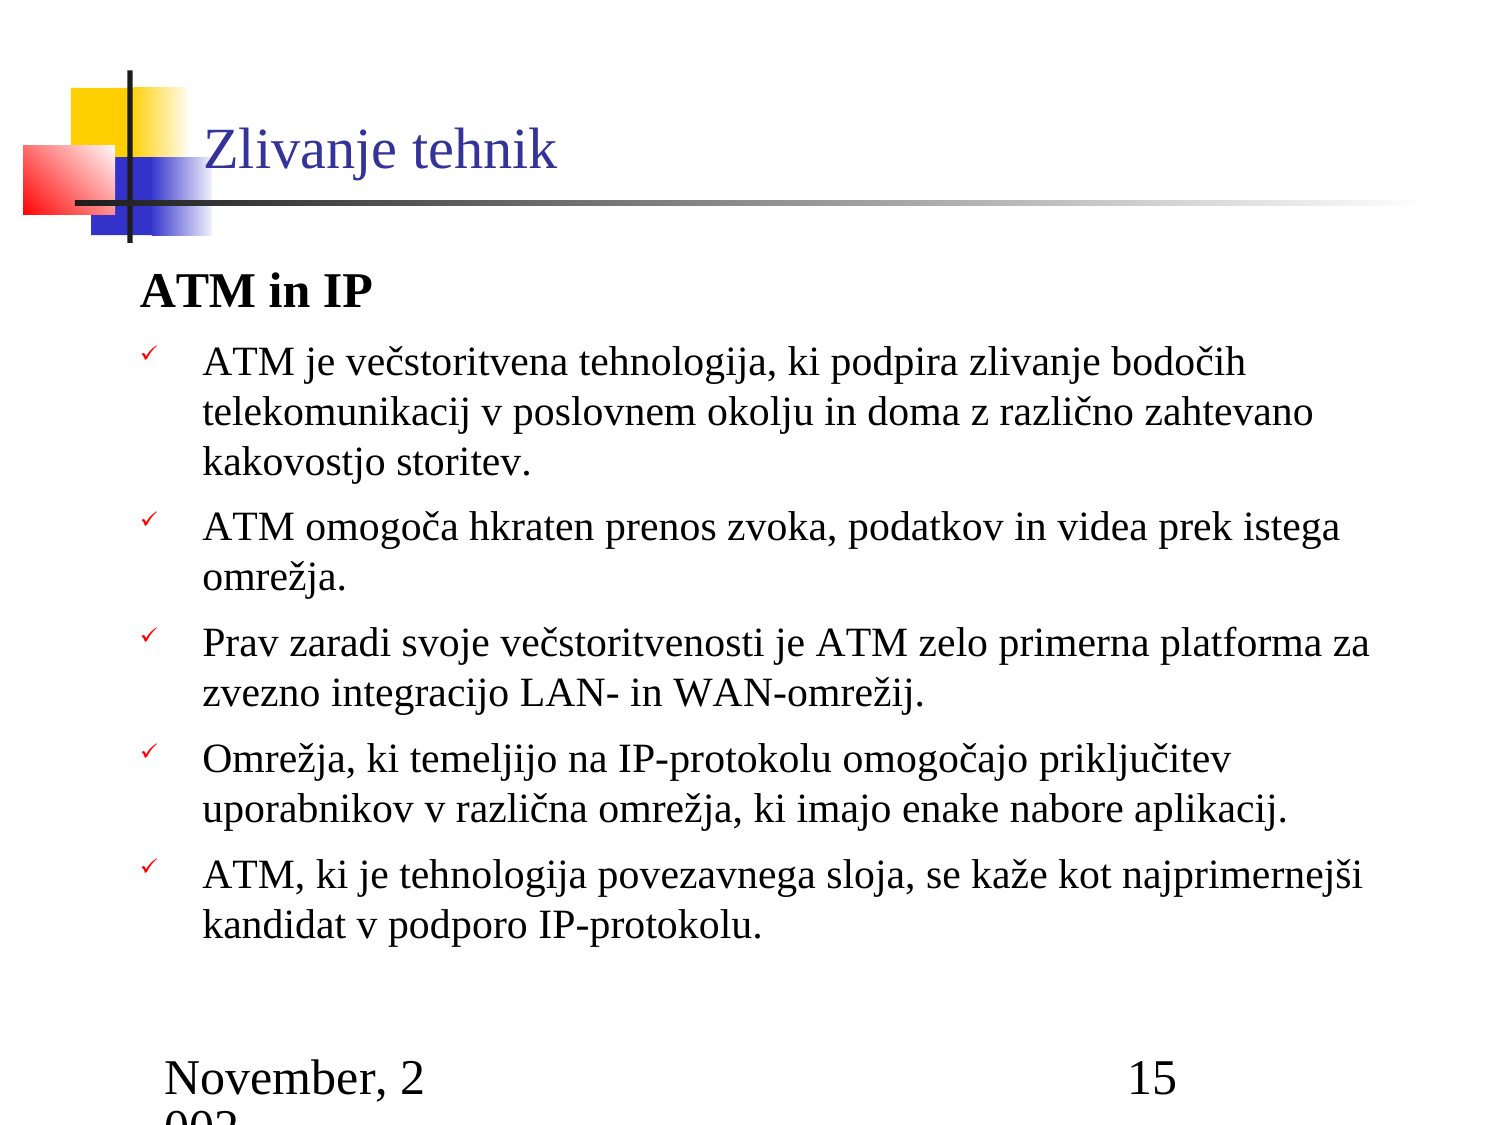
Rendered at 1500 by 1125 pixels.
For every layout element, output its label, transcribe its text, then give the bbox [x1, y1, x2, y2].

list ATM in IP ATM je večstoritvena tehnologija, ki podpira zlivanje bodočih telekomunikacij v poslovnem okolju in doma z različno zahtevano kakovostjo storitev. ATM omogoča hkraten prenos zvoka, podatkov in videa prek istega omrežja. Prav zaradi svoje večstoritvenosti je ATM zelo primerna platforma za zvezno integracijo LAN- in WAN-omrežij. Omrežja, ki temeljijo na IP-protokolu omogočajo priključitev uporabnikov v različna omrežja, ki imajo enake nabore aplikacij. ATM, ki je tehnologija povezavnega sloja, se kaže kot najprimernejši kandidat v podporo IP-protokolu. [50, 249, 1469, 1007]
title Zlivanje tehnik [188, 101, 1468, 188]
